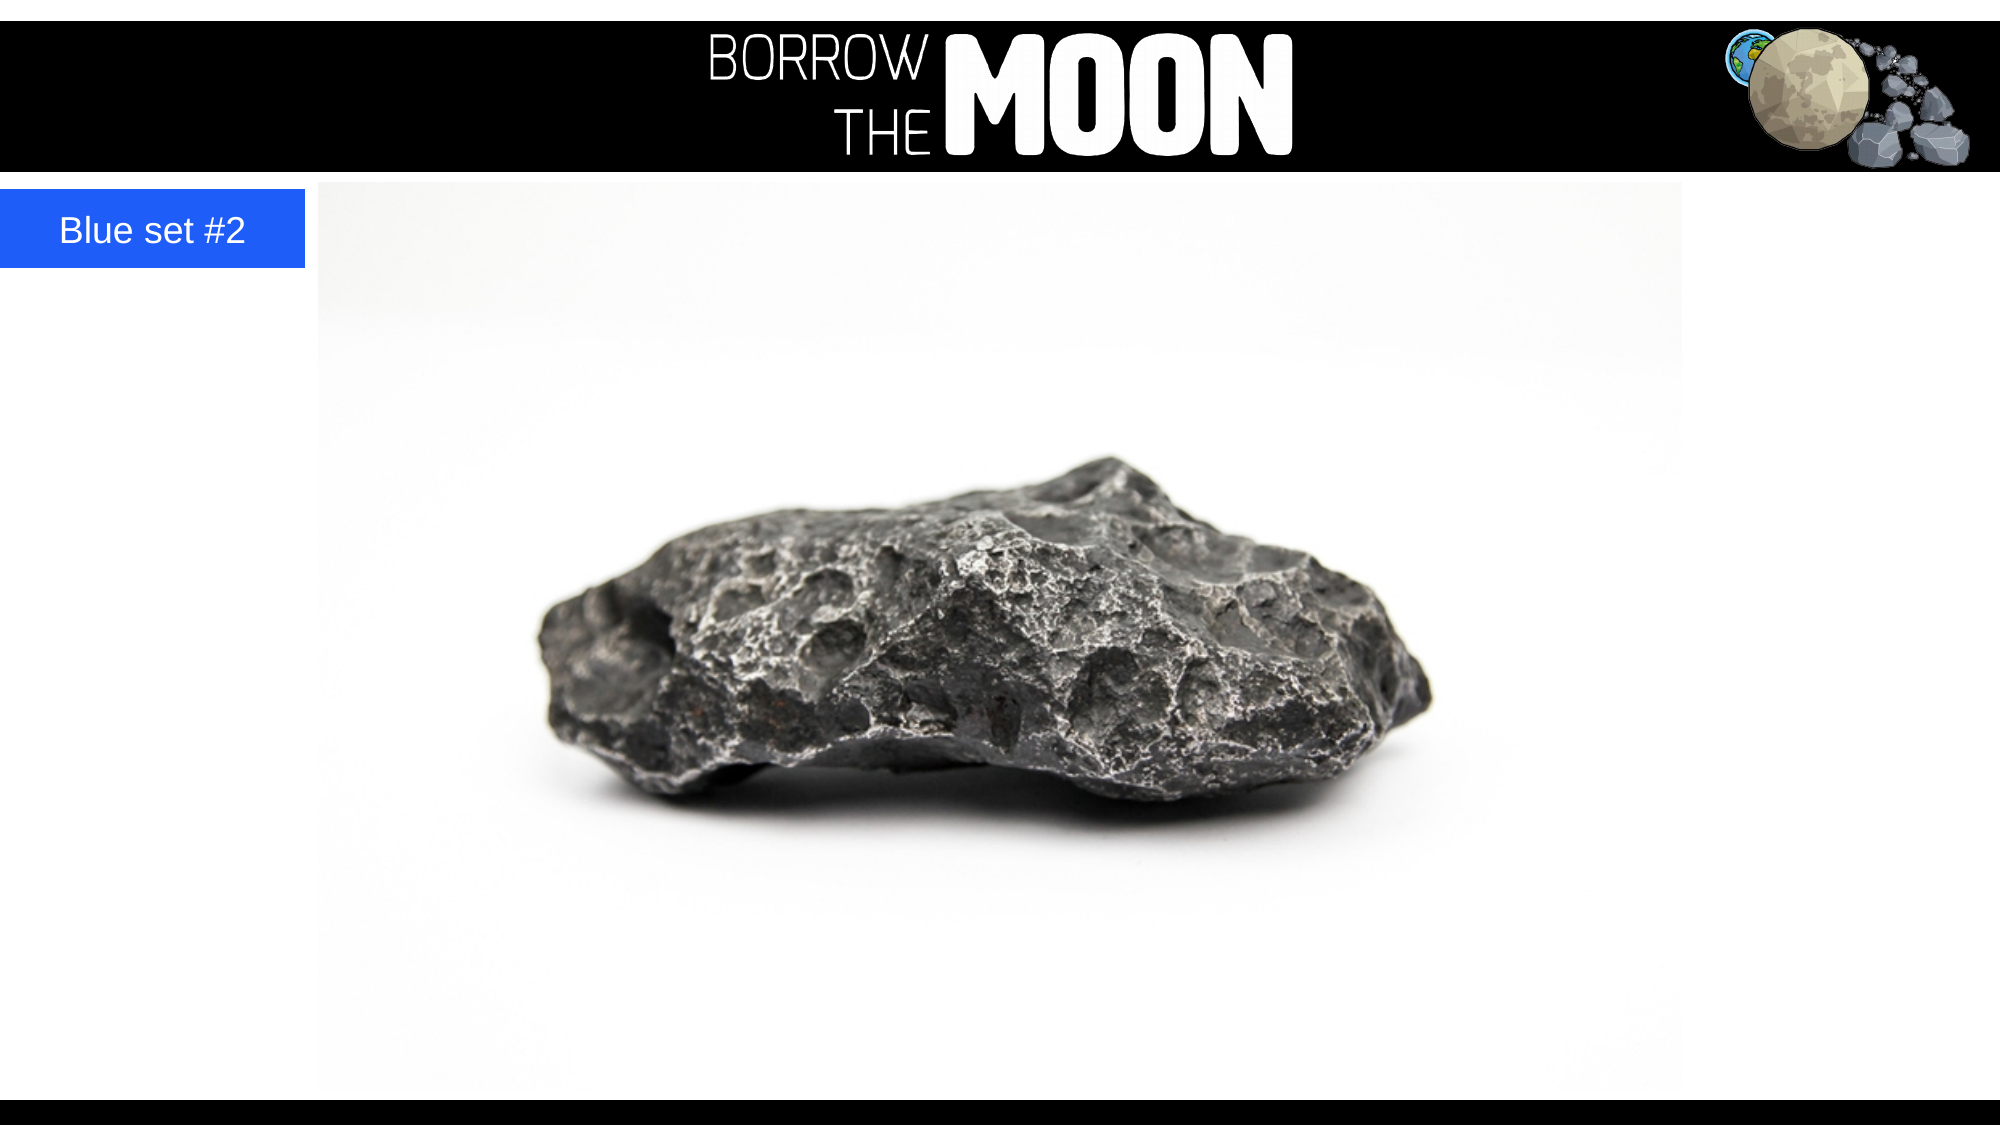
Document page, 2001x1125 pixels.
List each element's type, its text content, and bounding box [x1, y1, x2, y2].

text_box Blue set #2 [0, 189, 305, 268]
picture [318, 182, 1682, 1091]
